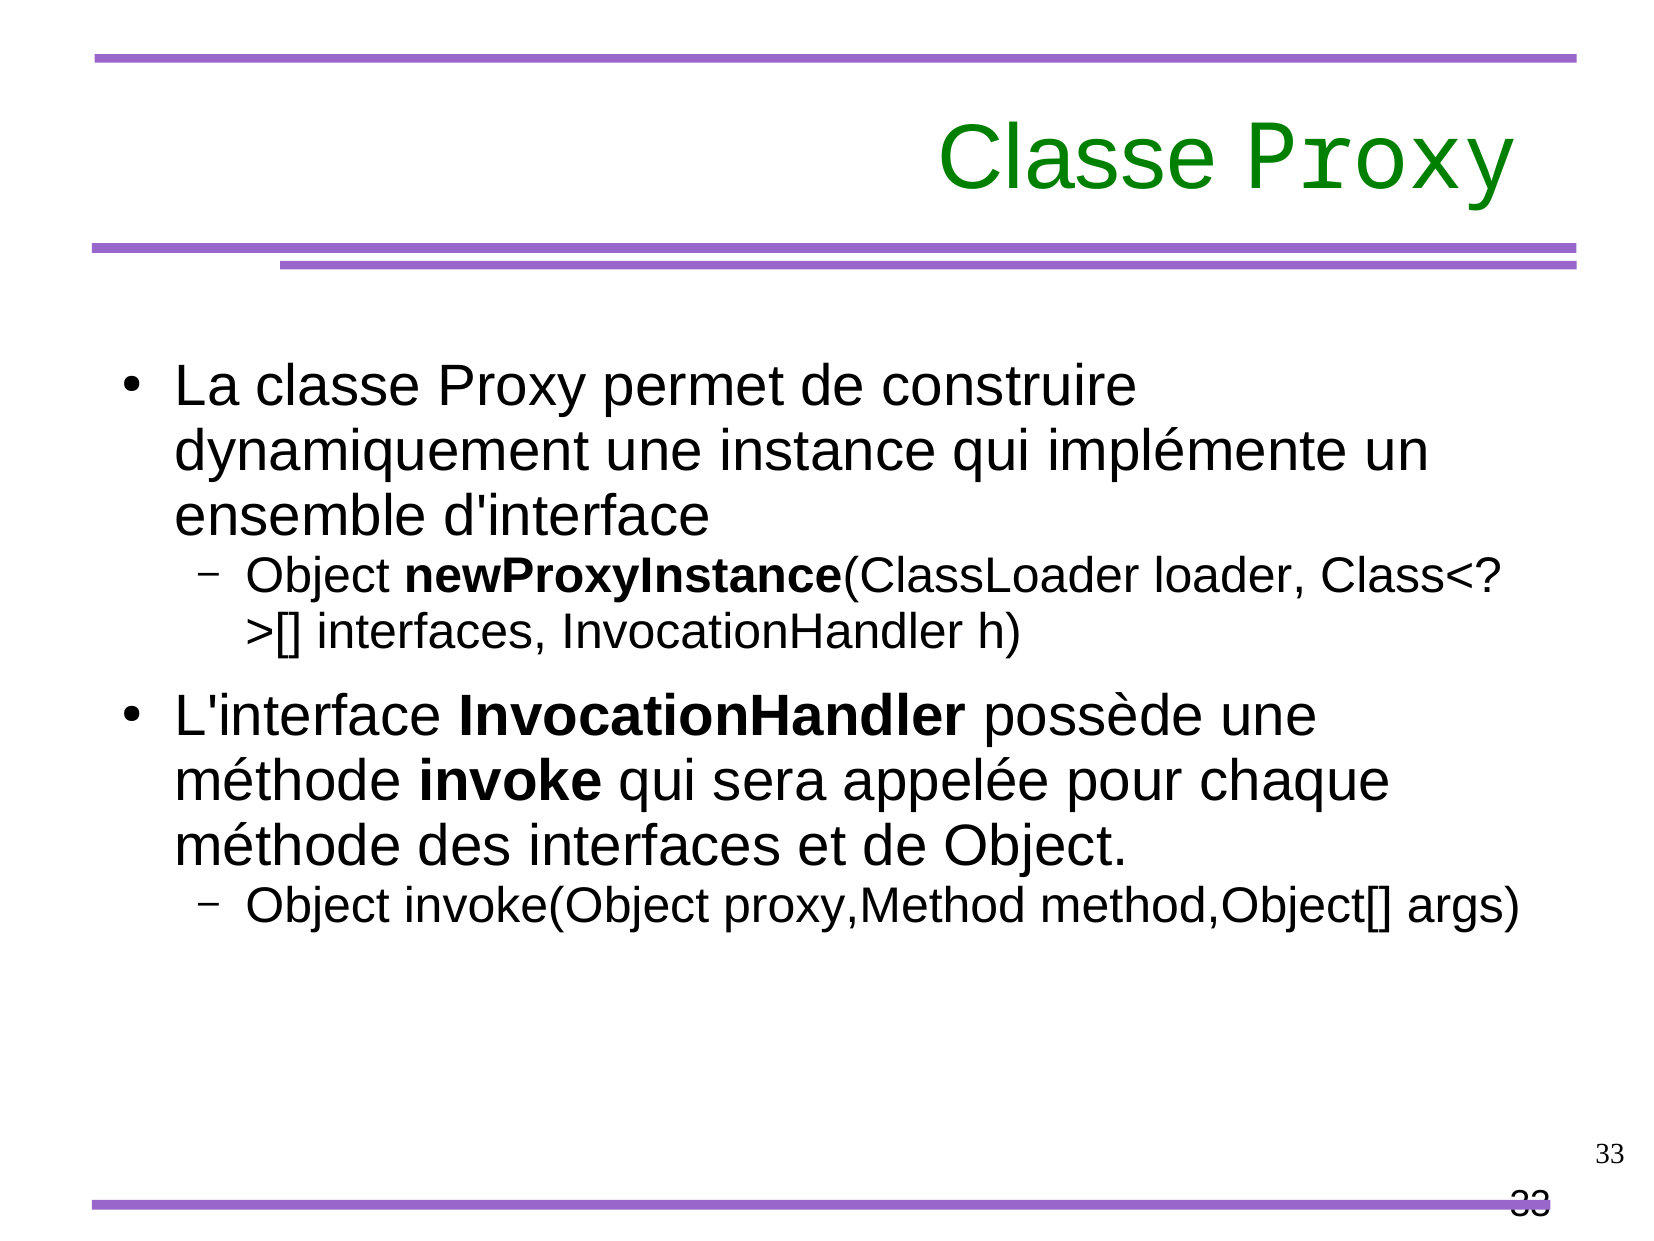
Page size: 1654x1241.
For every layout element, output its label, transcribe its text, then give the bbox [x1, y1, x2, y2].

text_box <numéro> [1295, 1129, 1640, 1213]
list La classe Proxy permet de construire dynamiquement une instance qui implémente un ensemble d'interface Object newProxyInstance(ClassLoader loader, Class<?>[] interfaces, InvocationHandler h) L'interface InvocationHandler possède une méthode invoke qui sera appelée pour chaque méthode des interfaces et de Object. Object invoke(Object proxy,Method method,Object[] args) [88, 344, 1565, 1142]
title Classe Proxy [121, 42, 1534, 265]
